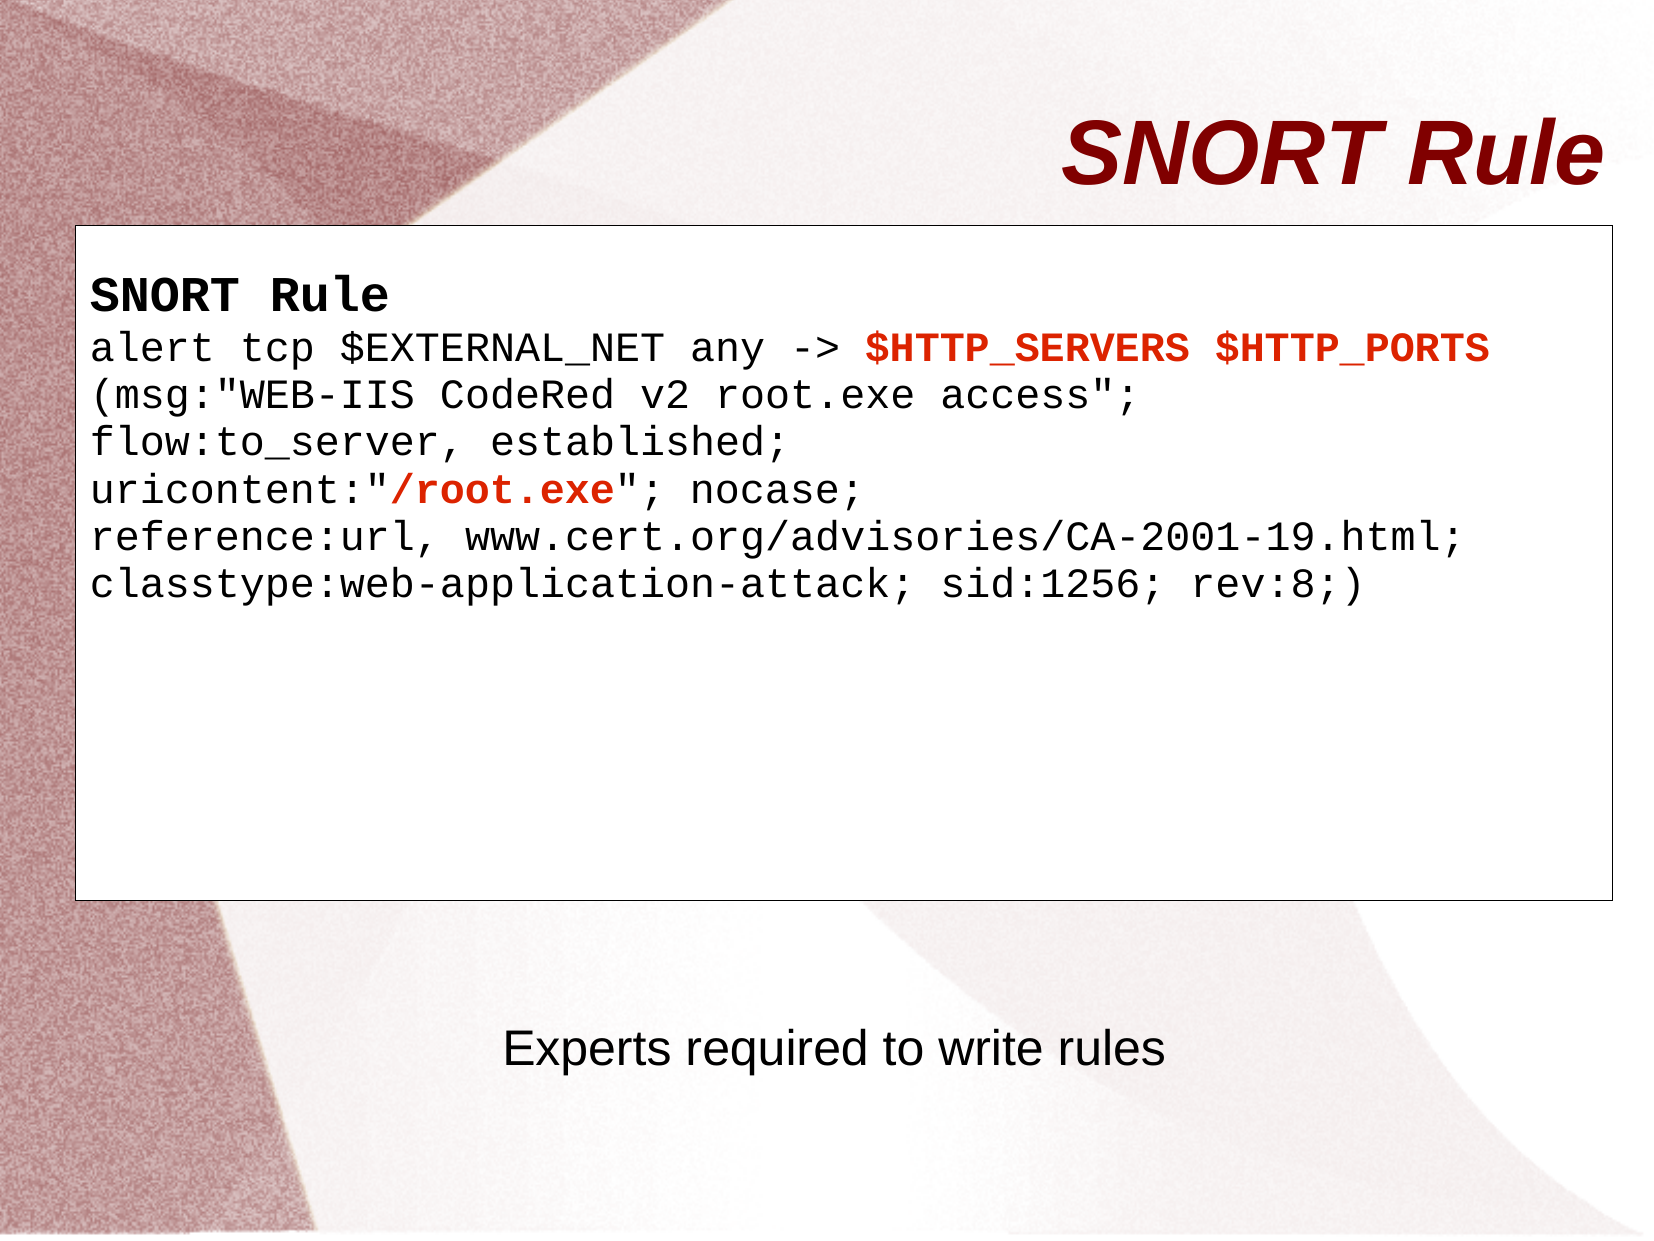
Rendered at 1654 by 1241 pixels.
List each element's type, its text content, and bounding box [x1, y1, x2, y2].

text_box [75, 225, 1613, 901]
picture [0, 0, 1654, 1241]
title SNORT Rule [596, 49, 1607, 257]
text_box SNORT Rule alert tcp $EXTERNAL_NET any -> $HTTP_SERVERS $HTTP_PORTS (msg:"WEB-IIS CodeRed v2 root.exe access"; flow:to_server, established; uricontent:"/root.exe"; nocase; reference:url, www.cert.org/advisories/CA-2001-19.html; classtype:web-application-attack; sid:1256; rev:8;) [75, 262, 1576, 863]
text_box Experts required to write rules [487, 1012, 1182, 1084]
